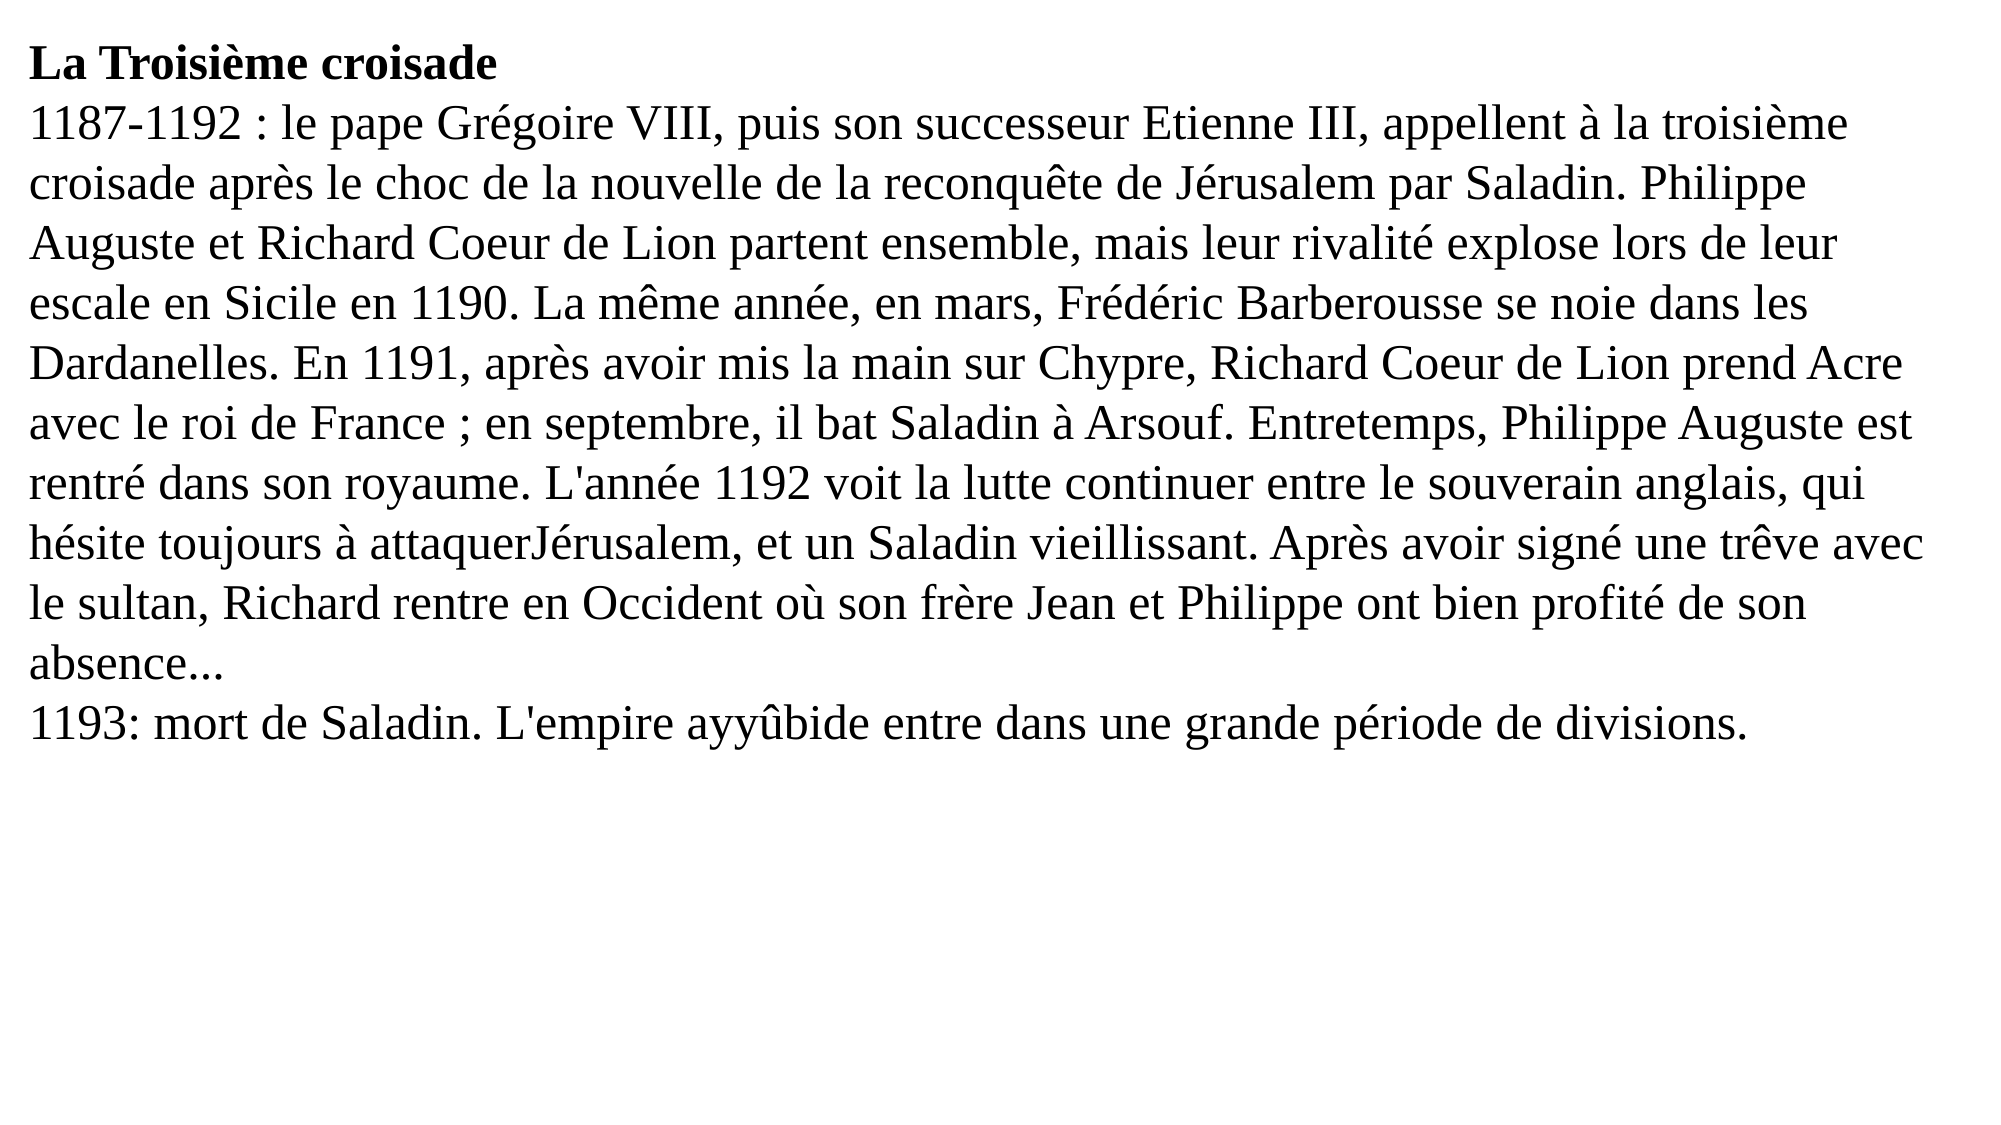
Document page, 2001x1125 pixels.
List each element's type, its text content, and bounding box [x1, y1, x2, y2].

text_box La Troisième croisade 1187-1192 : le pape Grégoire VIII, puis son successeur Etienne III, appellent à la troisième croisade après le choc de la nouvelle de la reconquête de Jérusalem par Saladin. Philippe Auguste et Richard Coeur de Lion partent ensemble, mais leur rivalité explose lors de leur escale en Sicile en 1190. La même année, en mars, Frédéric Barberousse se noie dans les Dardanelles. En 1191, après avoir mis la main sur Chypre, Richard Coeur de Lion prend Acre avec le roi de France ; en septembre, il bat Saladin à Arsouf. Entretemps, Philippe Auguste est rentré dans son royaume. L'année 1192 voit la lutte continuer entre le souverain anglais, qui hésite toujours à attaquerJérusalem, et un Saladin vieillissant. Après avoir signé une trêve avec le sultan, Richard rentre en Occident où son frère Jean et Philippe ont bien profité de son absence... 1193: mort de Saladin. L'empire ayyûbide entre dans une grande période de divisions. [13, 22, 1978, 765]
